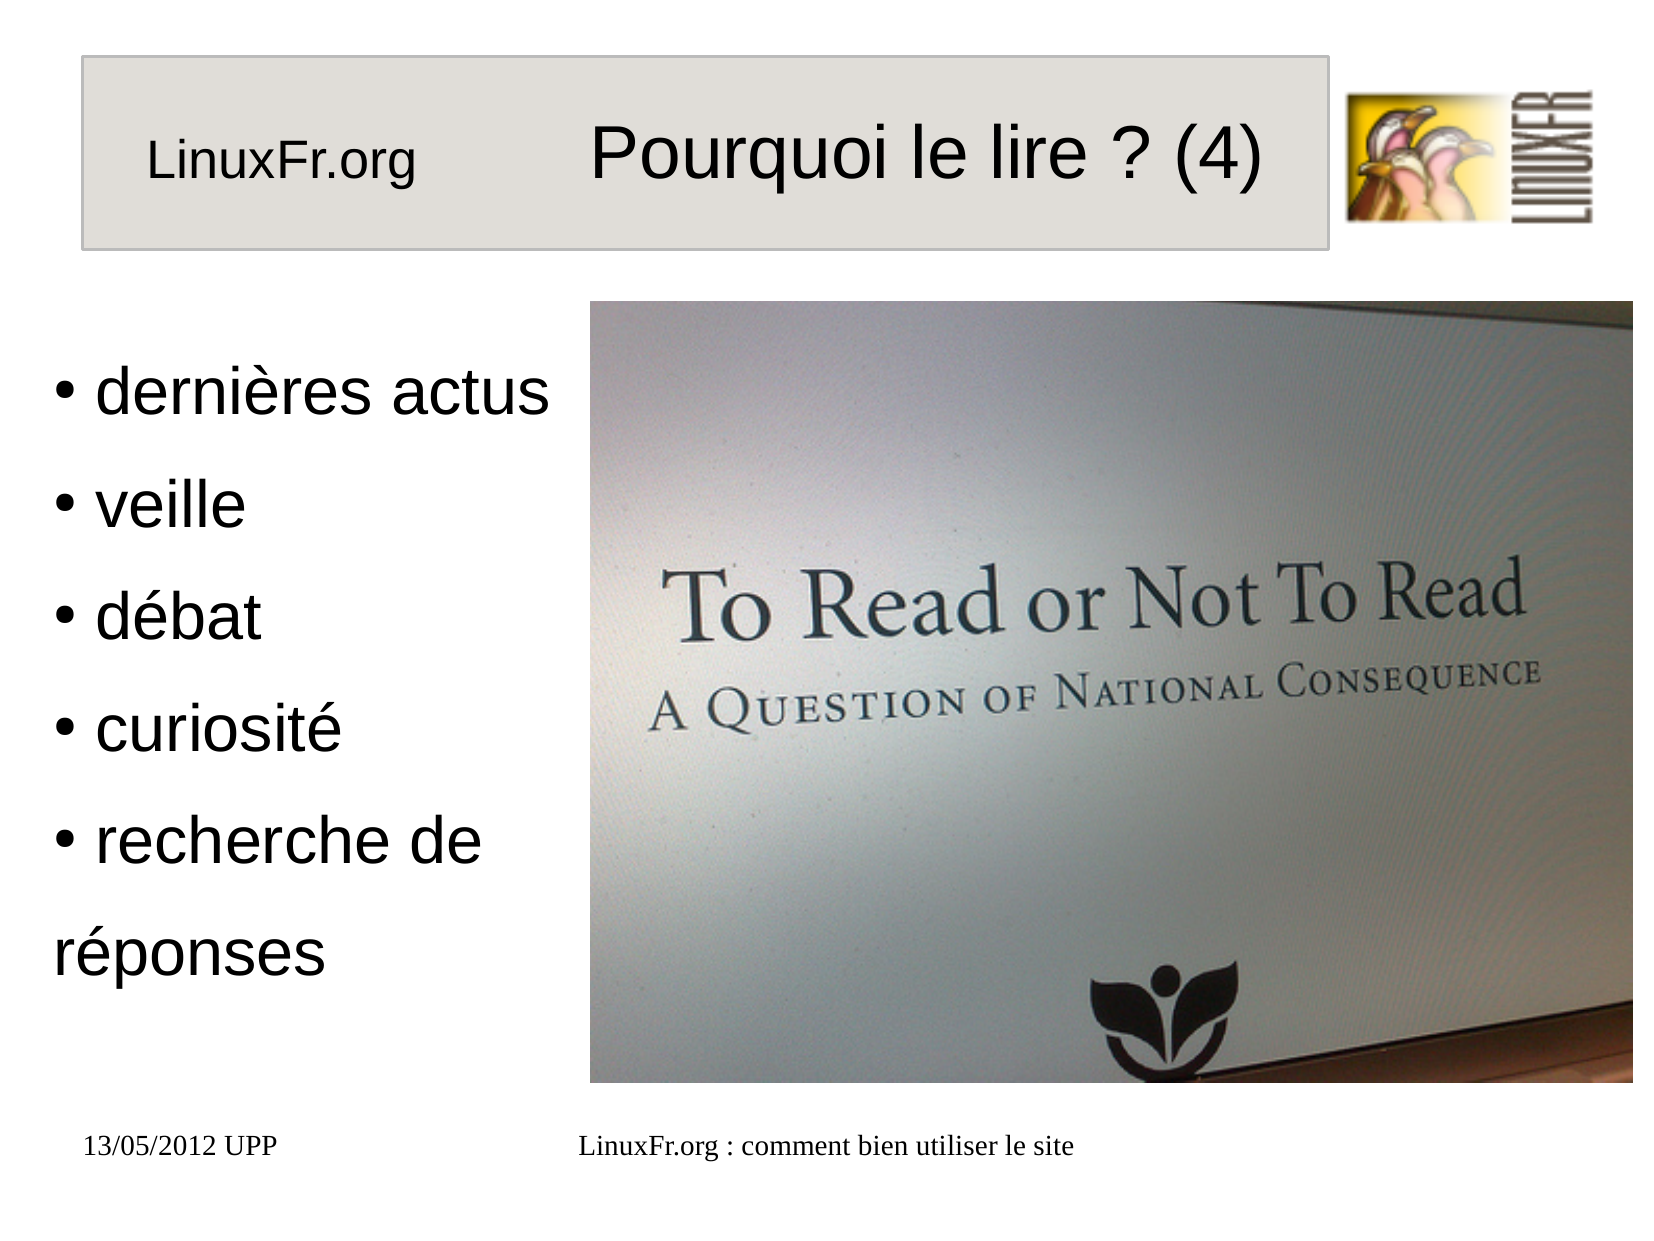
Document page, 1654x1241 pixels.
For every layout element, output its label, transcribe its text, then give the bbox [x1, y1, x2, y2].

picture [590, 301, 1633, 1083]
title LinuxFr.org Pourquoi le lire ? (4) [82, 56, 1329, 250]
picture [1341, 88, 1601, 229]
text_box dernières actus veille débat curiosité recherche de réponses [53, 317, 591, 1056]
